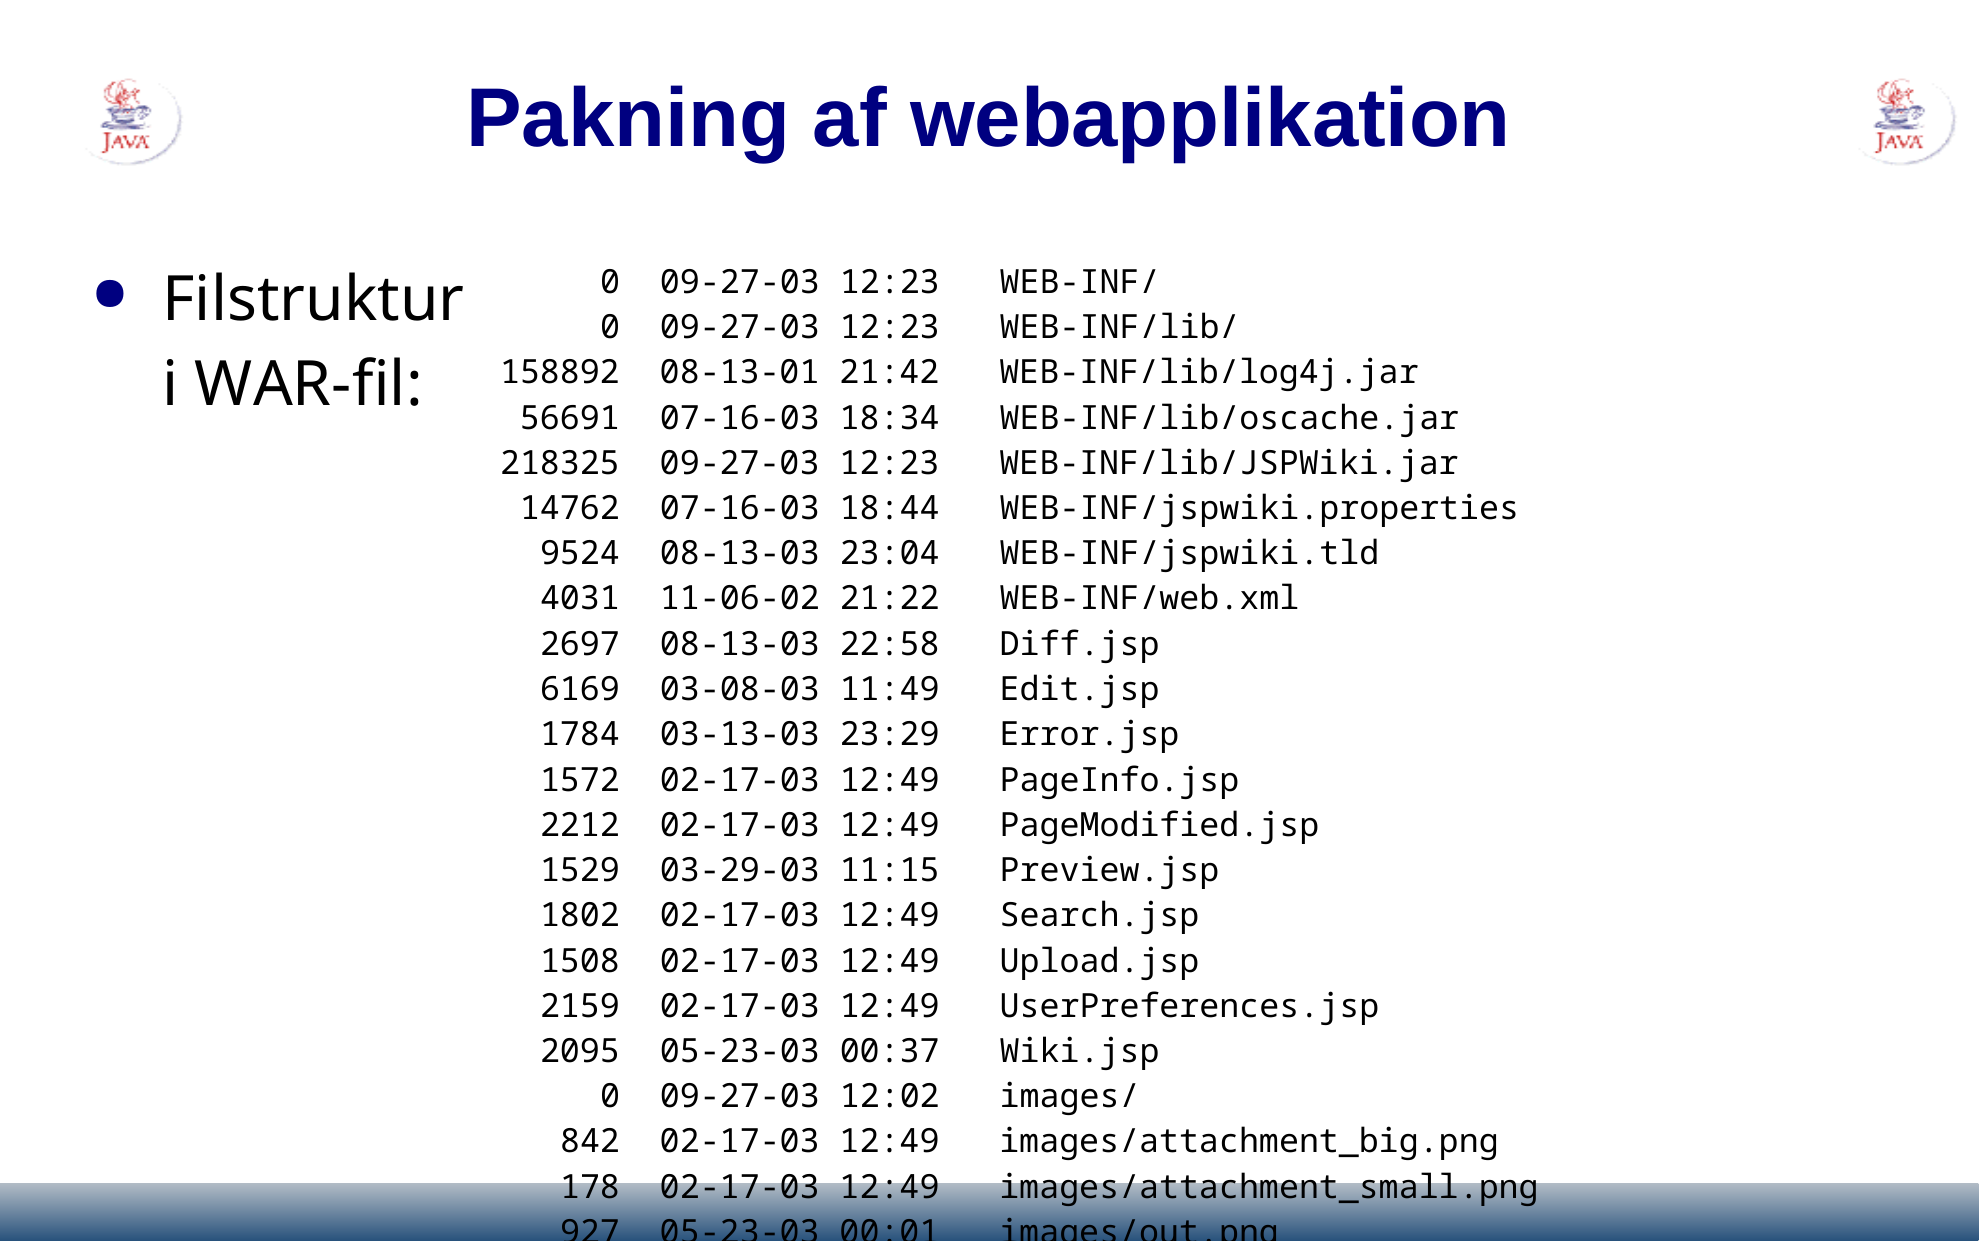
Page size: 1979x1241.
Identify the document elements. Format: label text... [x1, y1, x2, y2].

title Pakning af webapplikation [142, 14, 1835, 222]
picture [69, 71, 142, 169]
picture [1842, 71, 1961, 169]
text_box 0 09-27-03 12:23 WEB-INF/ 0 09-27-03 12:23 WEB-INF/lib/ 158892 08-13-01 21:42 WEB-INF/lib/log4j.jar 56691 07-16-03 18:34 WEB-INF/lib/oscache.jar 218325 09-27-03 12:23 WEB-INF/lib/JSPWiki.jar 14762 07-16-03 18:44 WEB-INF/jspwiki.properties 9524 08-13-03 23:04 WEB-INF/jspwiki.tld 4031 11-06-02 21:22 WEB-INF/web.xml 2697 08-13-03 22:58 Diff.jsp 6169 03-08-03 11:49 Edit.jsp 1784 03-13-03 23:29 Error.jsp 1572 02-17-03 12:49 PageInfo.jsp 2212 02-17-03 12:49 PageModified.jsp 1529 03-29-03 11:15 Preview.jsp 1802 02-17-03 12:49 Search.jsp 1508 02-17-03 12:49 Upload.jsp 2159 02-17-03 12:49 UserPreferences.jsp 2095 05-23-03 00:37 Wiki.jsp 0 09-27-03 12:02 images/ 842 02-17-03 12:49 images/attachment_big.png 178 02-17-03 12:49 images/attachment_small.png 927 05-23-03 00:01 images/out.png 396 06-09-02 15:33 images/xml.png 1182 06-09-02 15:33 images/xmlCoffeeCup.png [439, 257, 1979, 1221]
list Filstruktur i WAR-fil: [79, 253, 1900, 1154]
